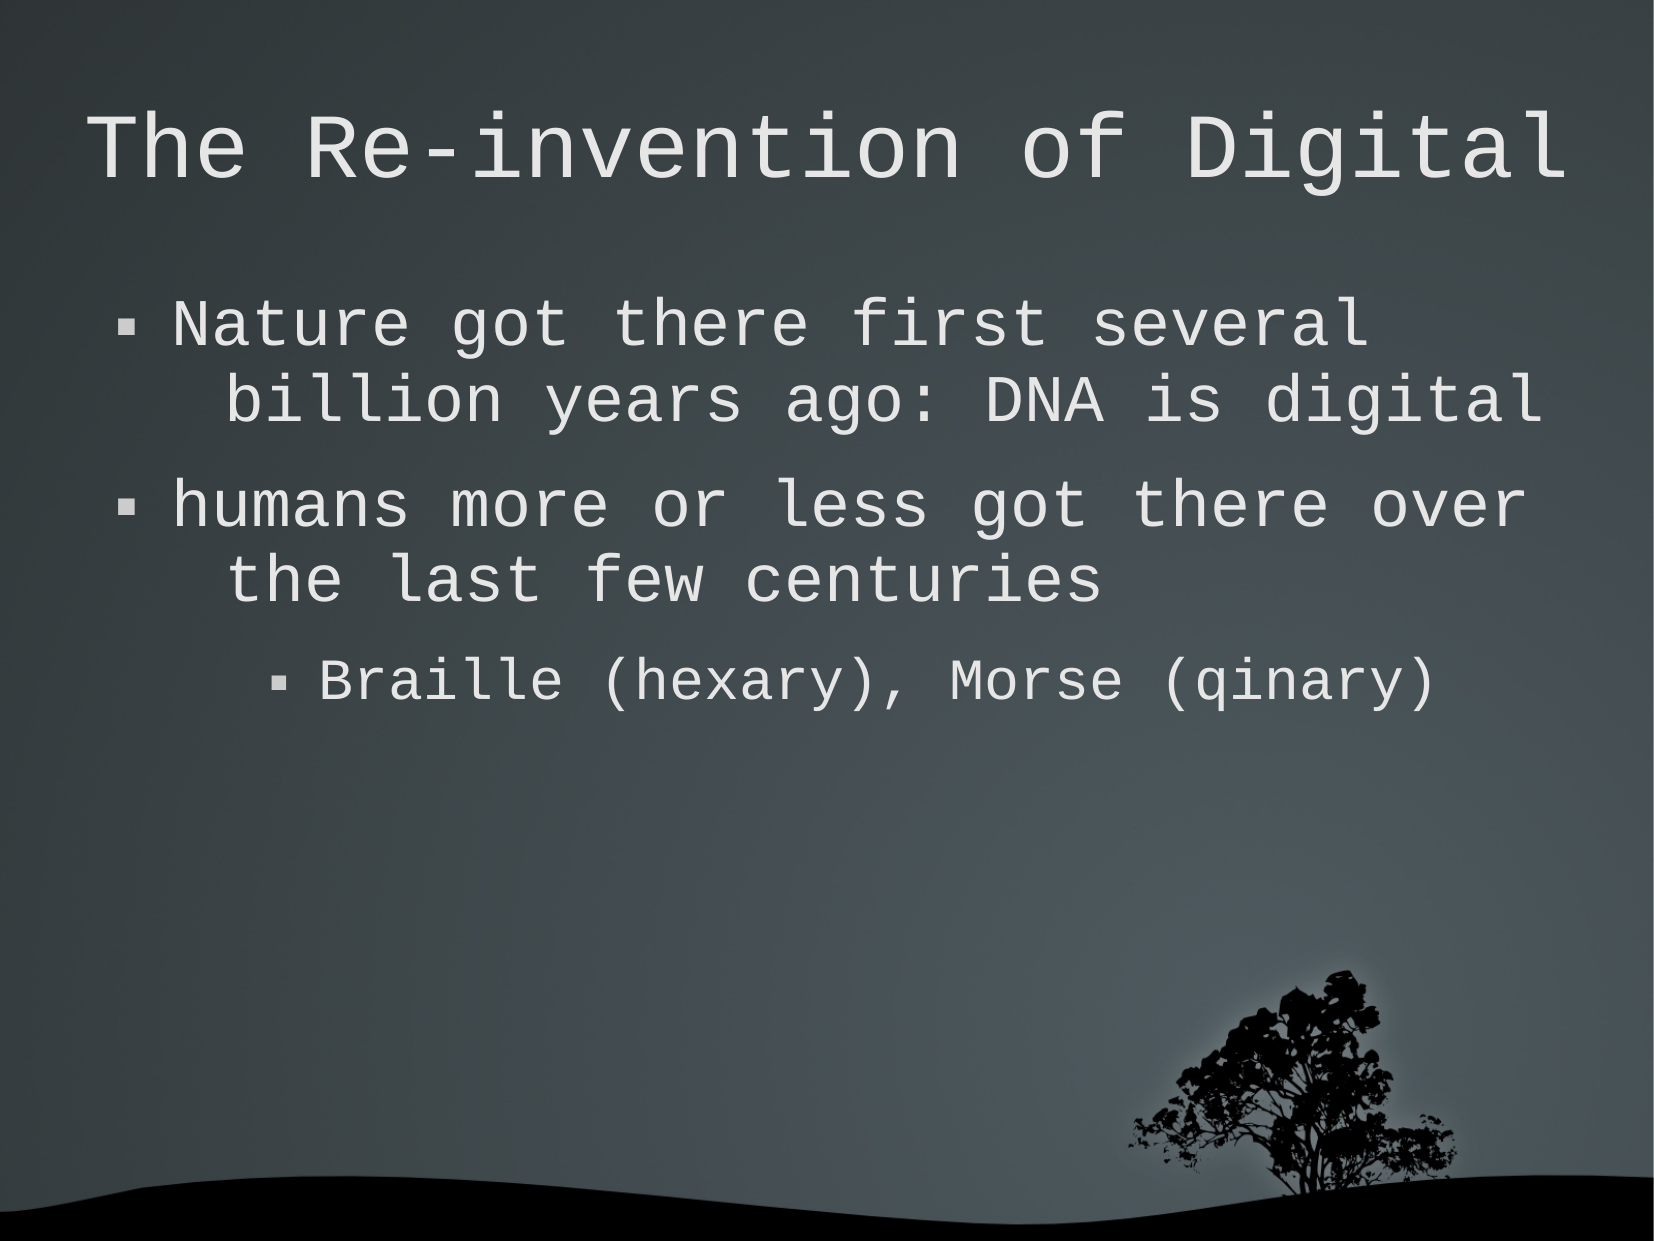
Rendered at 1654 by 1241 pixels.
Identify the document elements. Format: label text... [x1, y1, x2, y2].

title The Re-invention of Digital [82, 56, 1571, 250]
list Nature got there first several billion years ago: DNA is digital humans more or less got there over the last few centuries Braille (hexary), Morse (qinary) [82, 290, 1571, 1094]
picture [0, 0, 1654, 1241]
